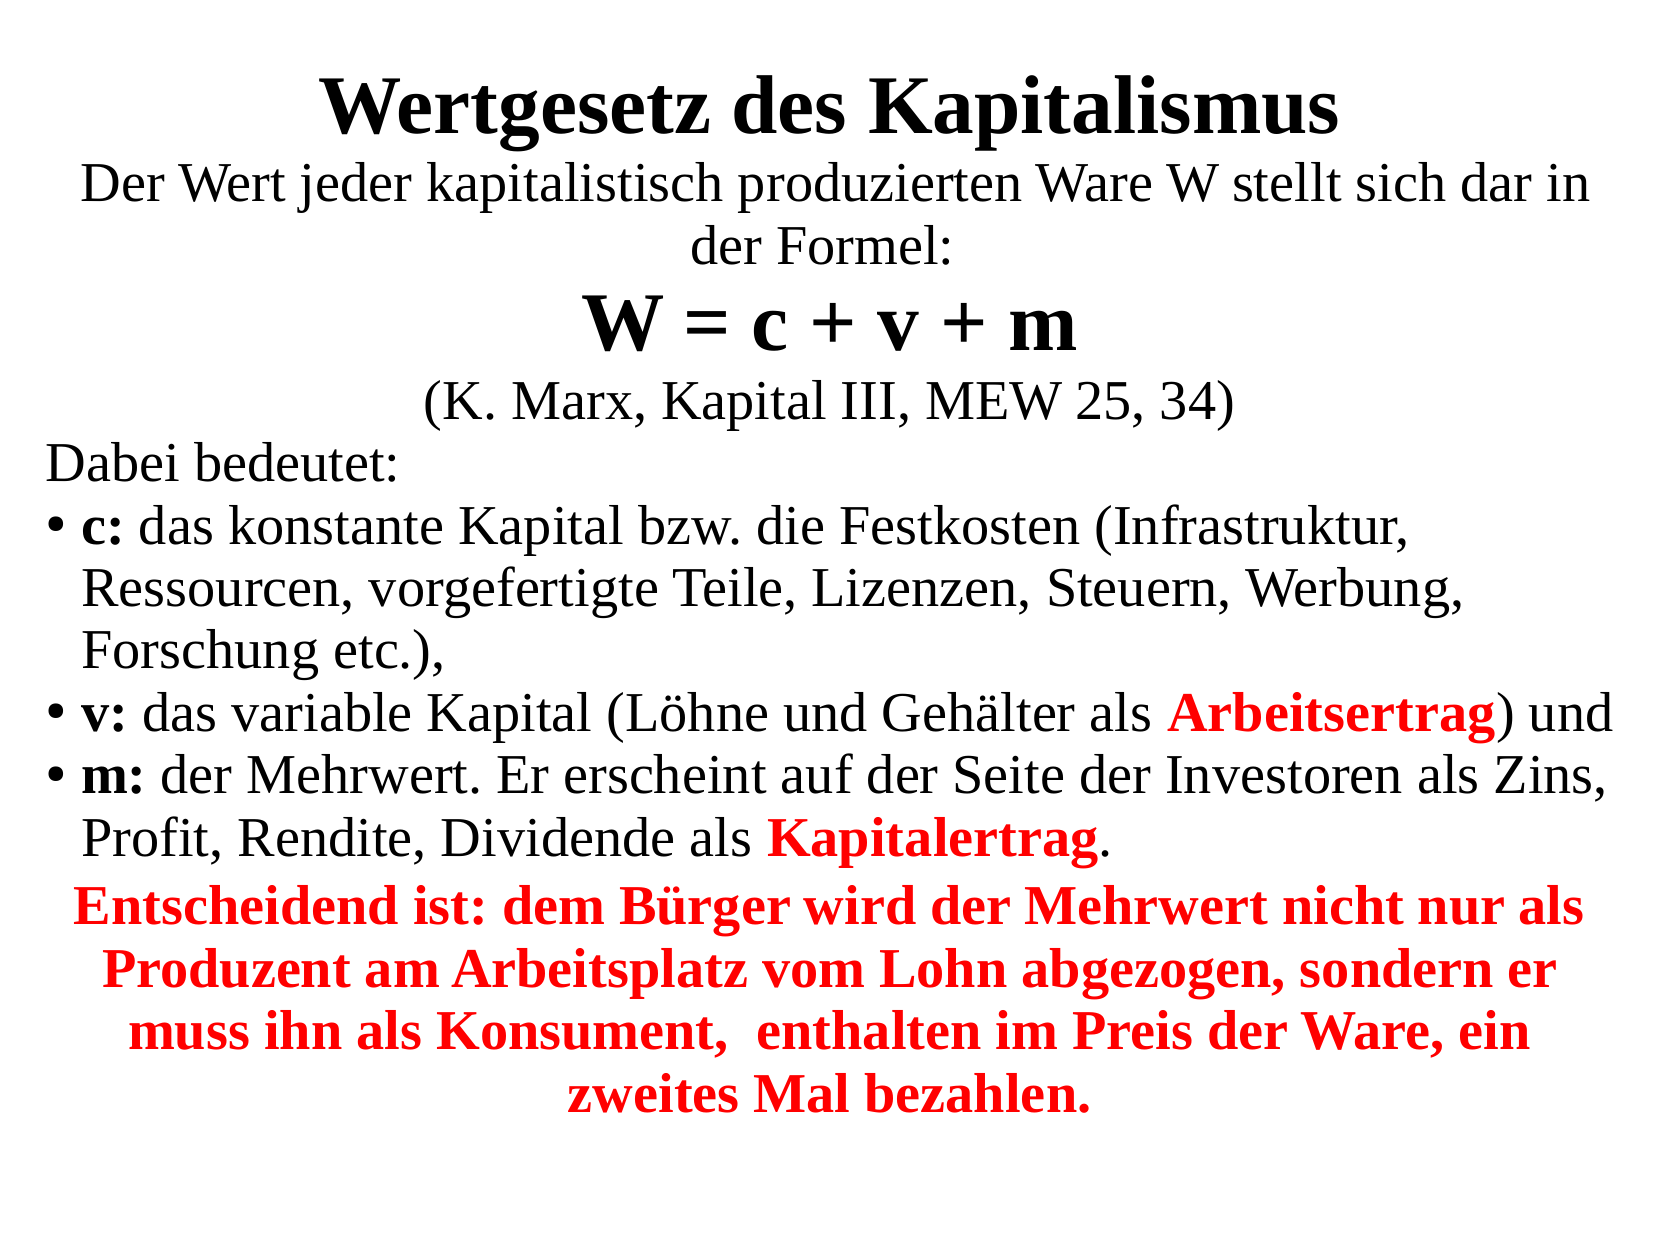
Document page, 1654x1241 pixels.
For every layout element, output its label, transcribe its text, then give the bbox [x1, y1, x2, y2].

text_box Wertgesetz des Kapitalismus Der Wert jeder kapitalistisch produzierten Ware W stellt sich dar in der Formel: W = c + v + m (K. Marx, Kapital III, MEW 25, 34) Dabei bedeutet: c: das konstante Kapital bzw. die Festkosten (Infrastruktur, Ressourcen, vorgefertigte Teile, Lizenzen, Steuern, Werbung, Forschung etc.), v: das variable Kapital (Löhne und Gehälter als Arbeitsertrag) und m: der Mehrwert. Er erscheint auf der Seite der Investoren als Zins, Profit, Rendite, Dividende als Kapitalertrag. Entscheidend ist: dem Bürger wird der Mehrwert nicht nur als Produzent am Arbeitsplatz vom Lohn abgezogen, sondern er muss ihn als Konsument, enthalten im Preis der Ware, ein zweites Mal bezahlen. [31, 52, 1630, 1144]
